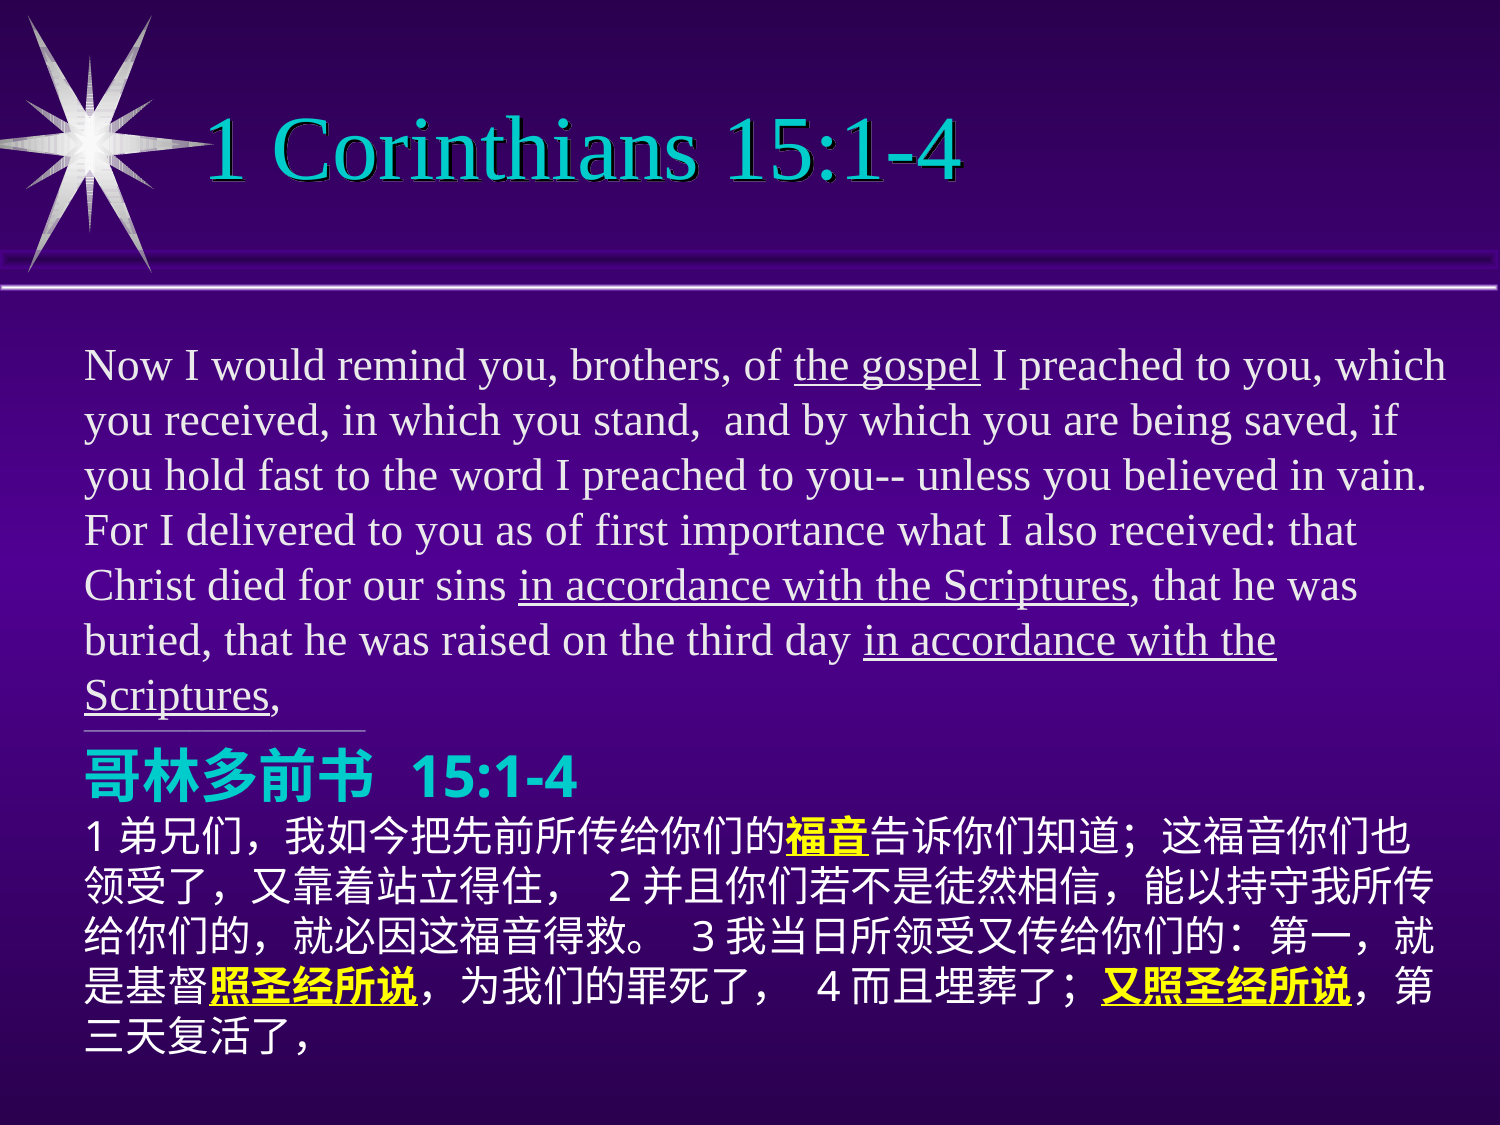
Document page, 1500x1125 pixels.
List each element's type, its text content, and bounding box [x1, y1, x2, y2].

text_box Now I would remind you, brothers, of the gospel I preached to you, which you received, in which you stand, and by which you are being saved, if you hold fast to the word I preached to you-- unless you believed in vain. For I delivered to you as of first importance what I also received: that Christ died for our sins in accordance with the Scriptures, that he was buried, that he was raised on the third day in accordance with the Scriptures, ──────────────────────── 哥林多前书 15:1-4 1弟兄们，我如今把先前所传给你们的福音告诉你们知道；这福音你们也领受了，又靠着站立得住， 2并且你们若不是徒然相信，能以持守我所传给你们的，就必因这福音得救。 3我当日所领受又传给你们的：第一，就是基督照圣经所说，为我们的罪死了， 4而且埋葬了；又照圣经所说，第三天复活了， [69, 327, 1463, 1103]
title 1 Corinthians 15:1-4 [187, 56, 1463, 244]
